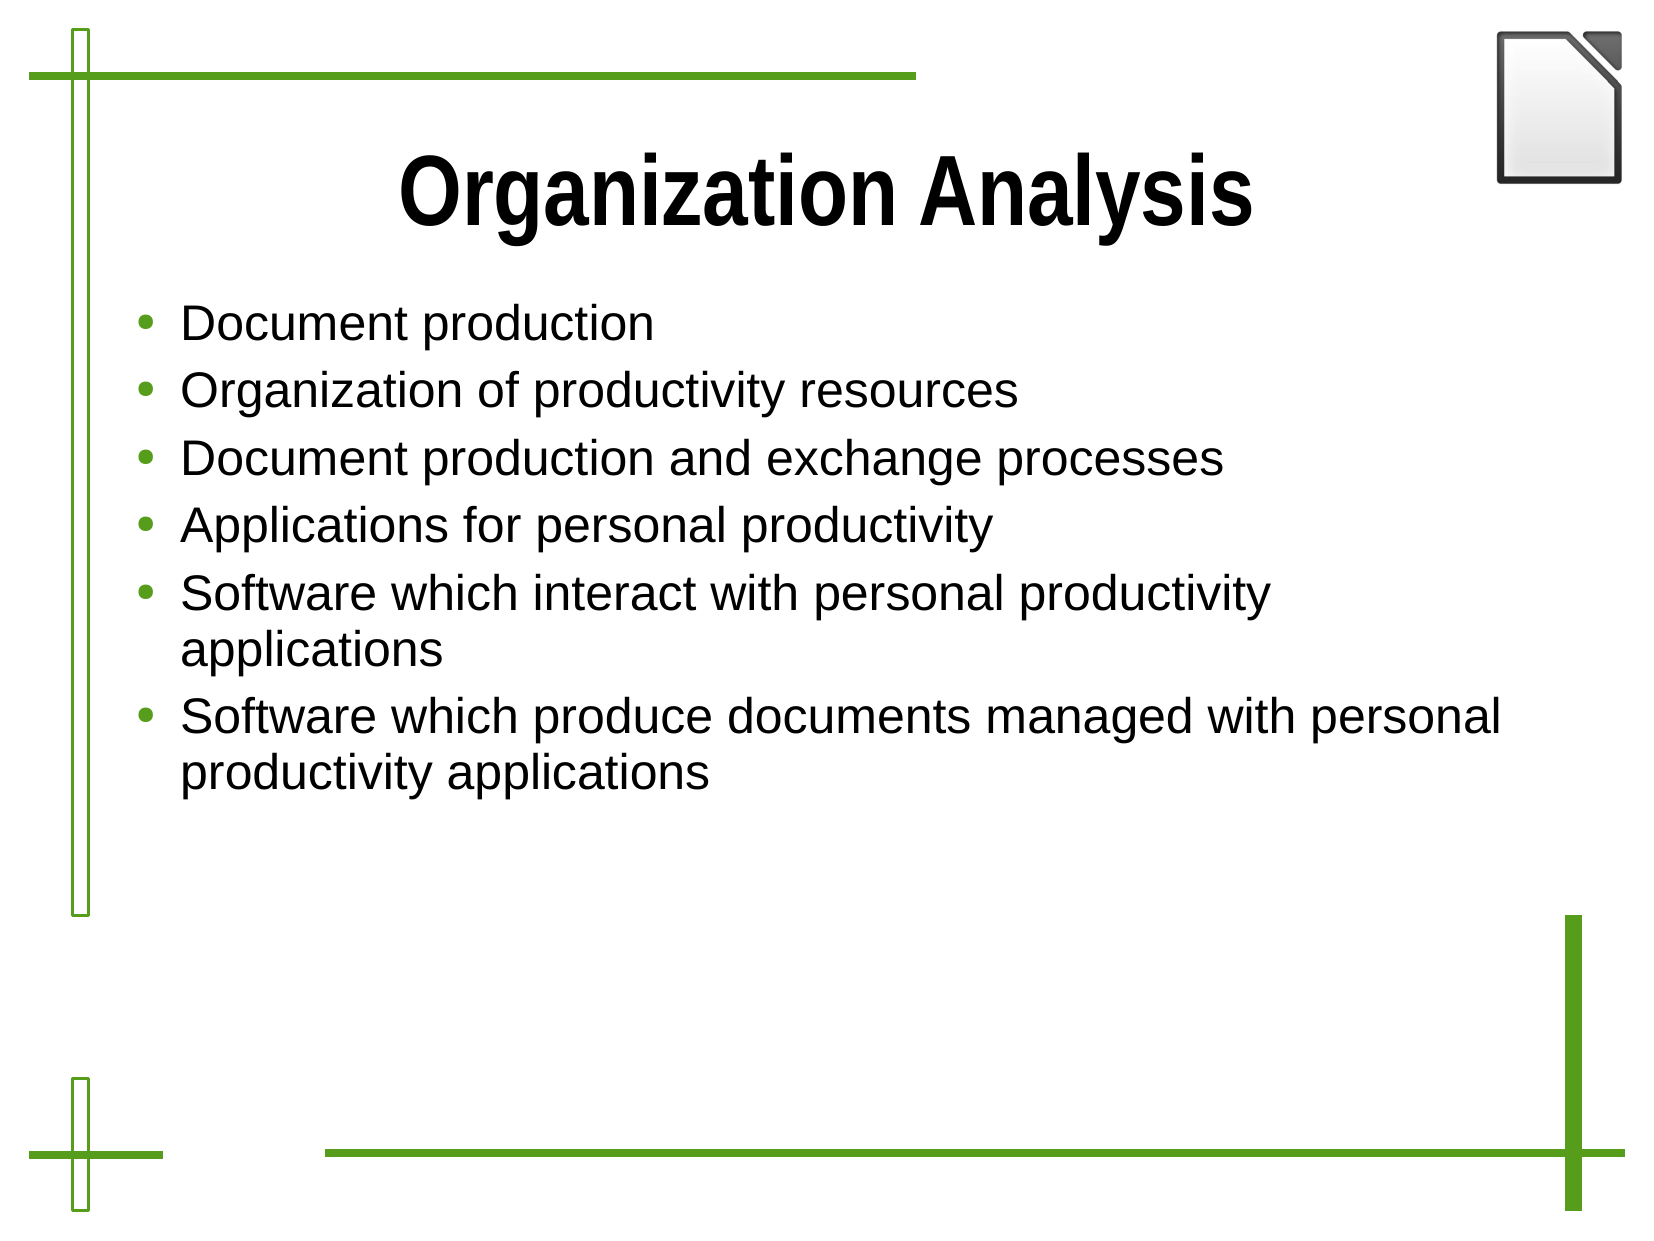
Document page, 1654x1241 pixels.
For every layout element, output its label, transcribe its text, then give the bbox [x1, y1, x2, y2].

title Organization Analysis [118, 118, 1536, 260]
picture [1494, 29, 1624, 186]
list Document production Organization of productivity resources Document production and exchange processes Applications for personal productivity Software which interact with personal productivity applications Software which produce documents managed with personal productivity applications [118, 295, 1536, 1123]
